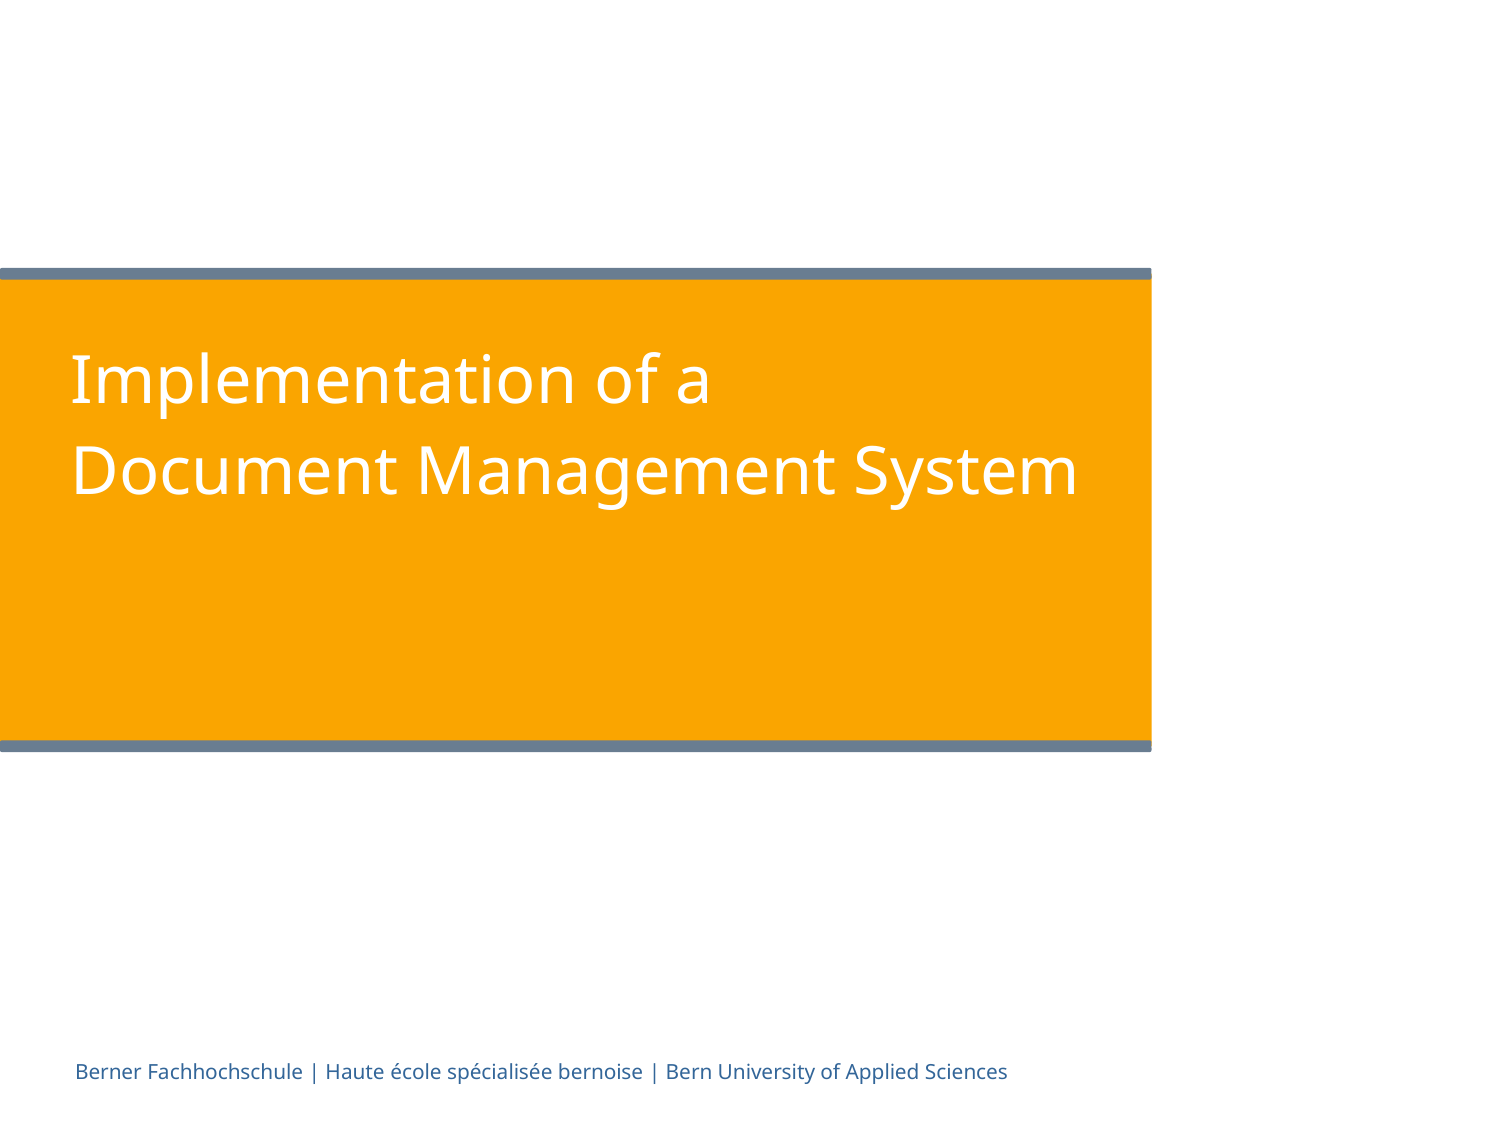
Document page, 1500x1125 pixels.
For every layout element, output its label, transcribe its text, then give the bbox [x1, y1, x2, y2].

title Implementation of a Document Management System [70, 320, 1152, 526]
